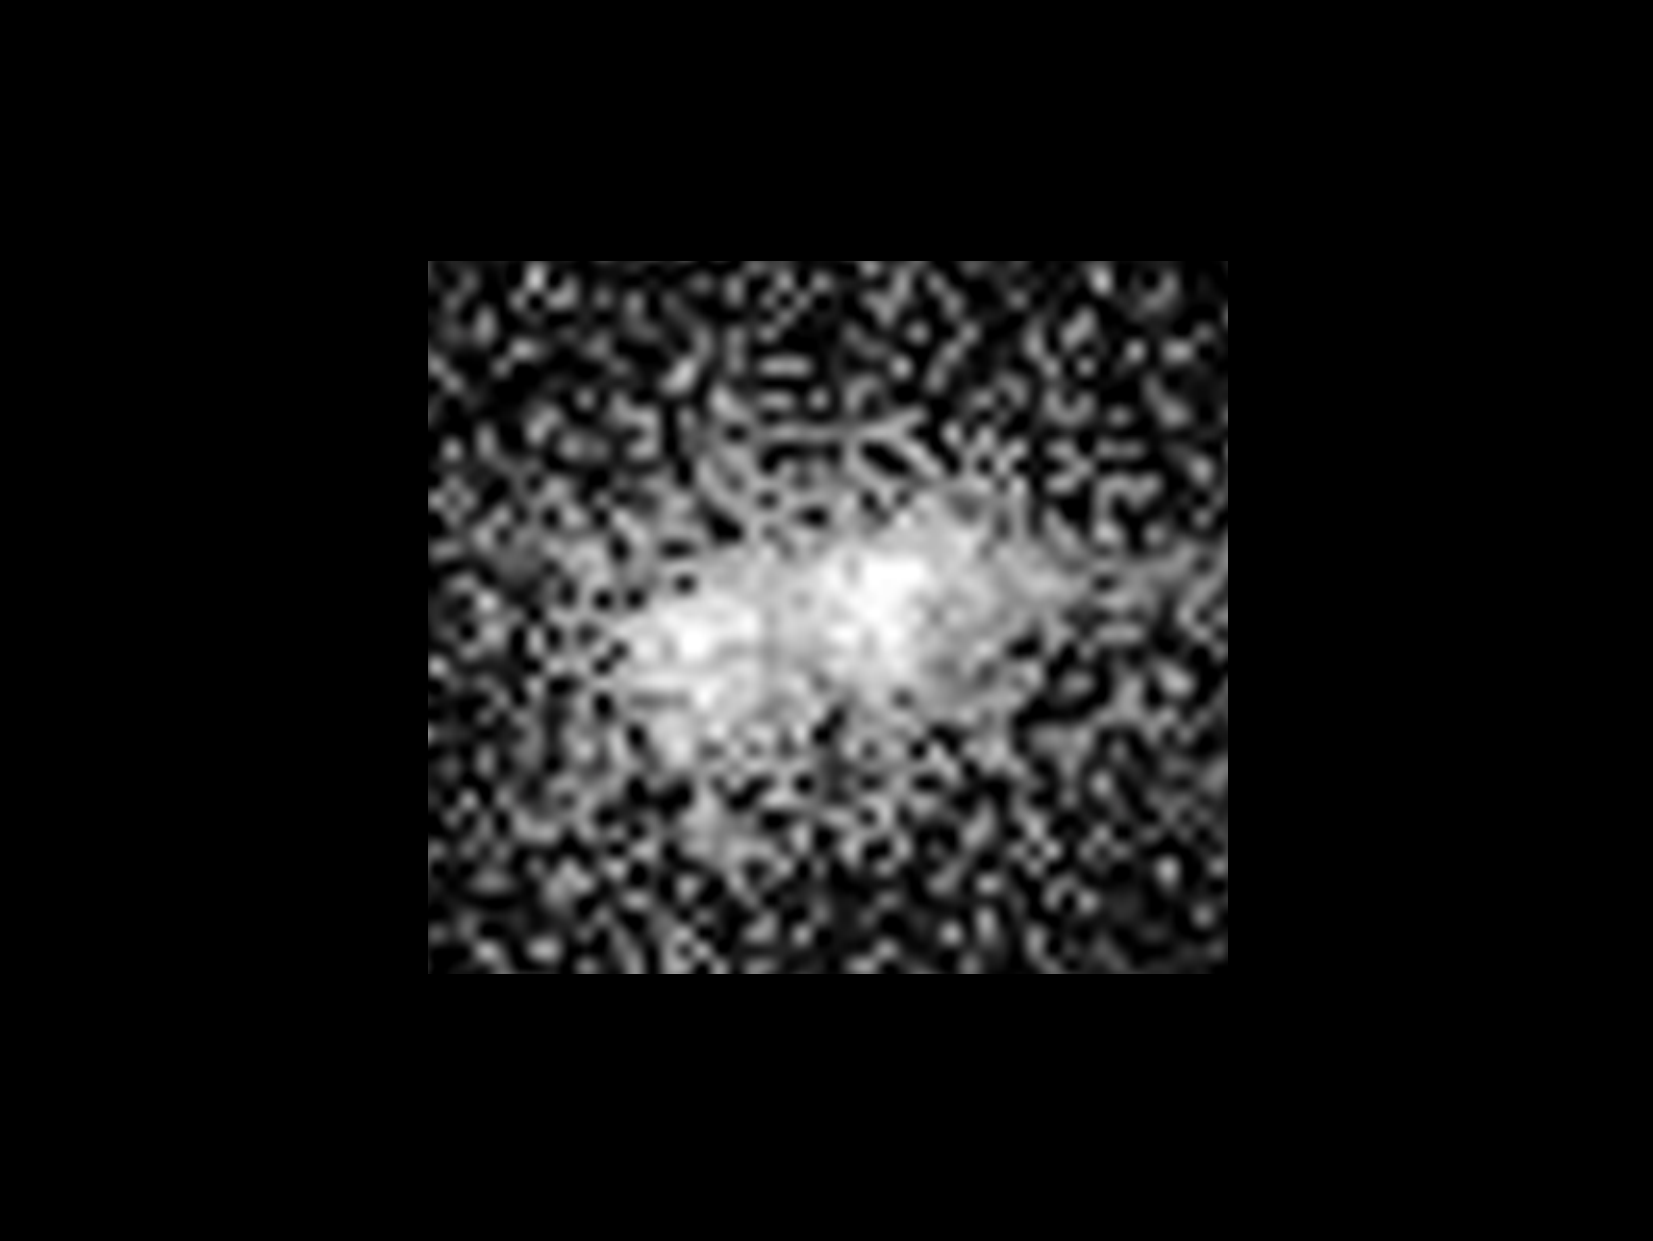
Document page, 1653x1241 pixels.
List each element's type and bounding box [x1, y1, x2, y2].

picture [428, 261, 1228, 974]
